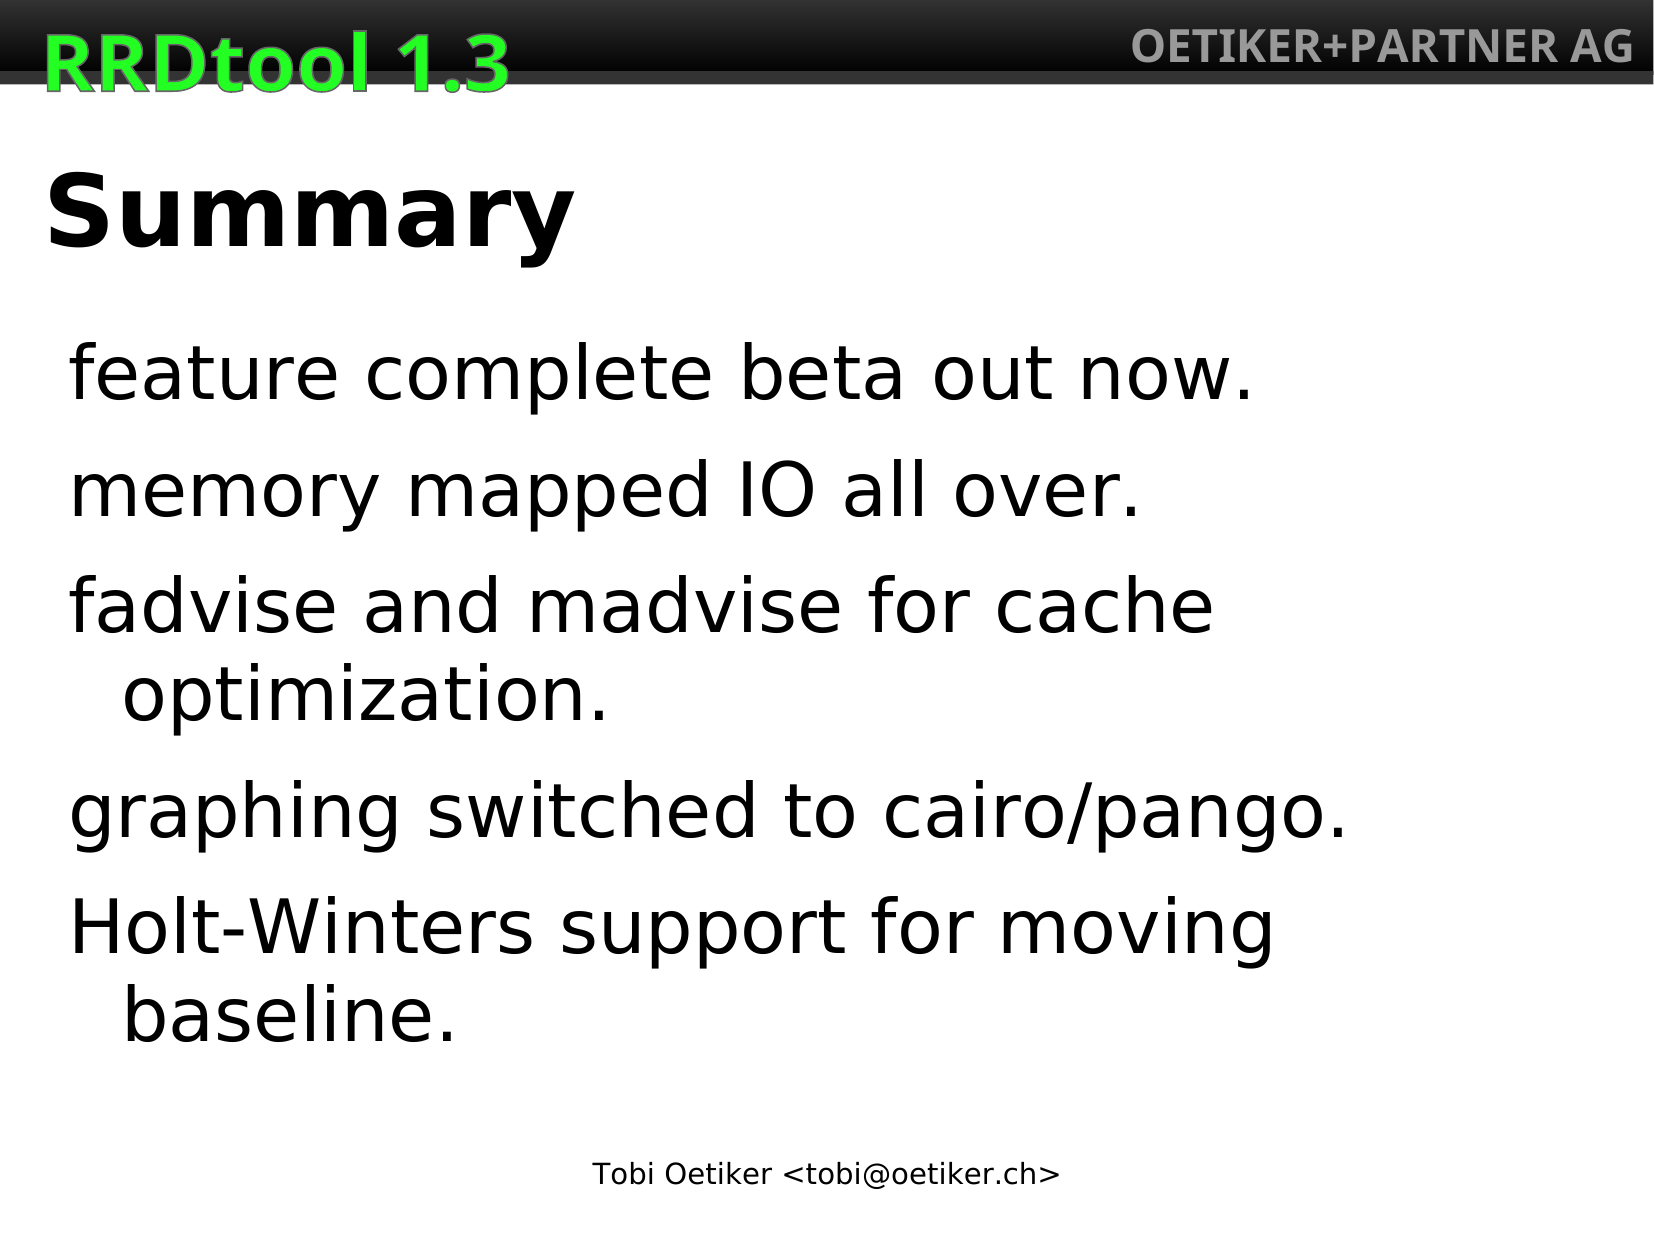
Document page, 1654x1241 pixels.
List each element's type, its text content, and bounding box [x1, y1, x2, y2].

title Summary [43, 144, 1582, 280]
list feature complete beta out now. memory mapped IO all over. fadvise and madvise for cache optimization. graphing switched to cairo/pango. Holt-Winters support for moving baseline. [50, 329, 1571, 1084]
